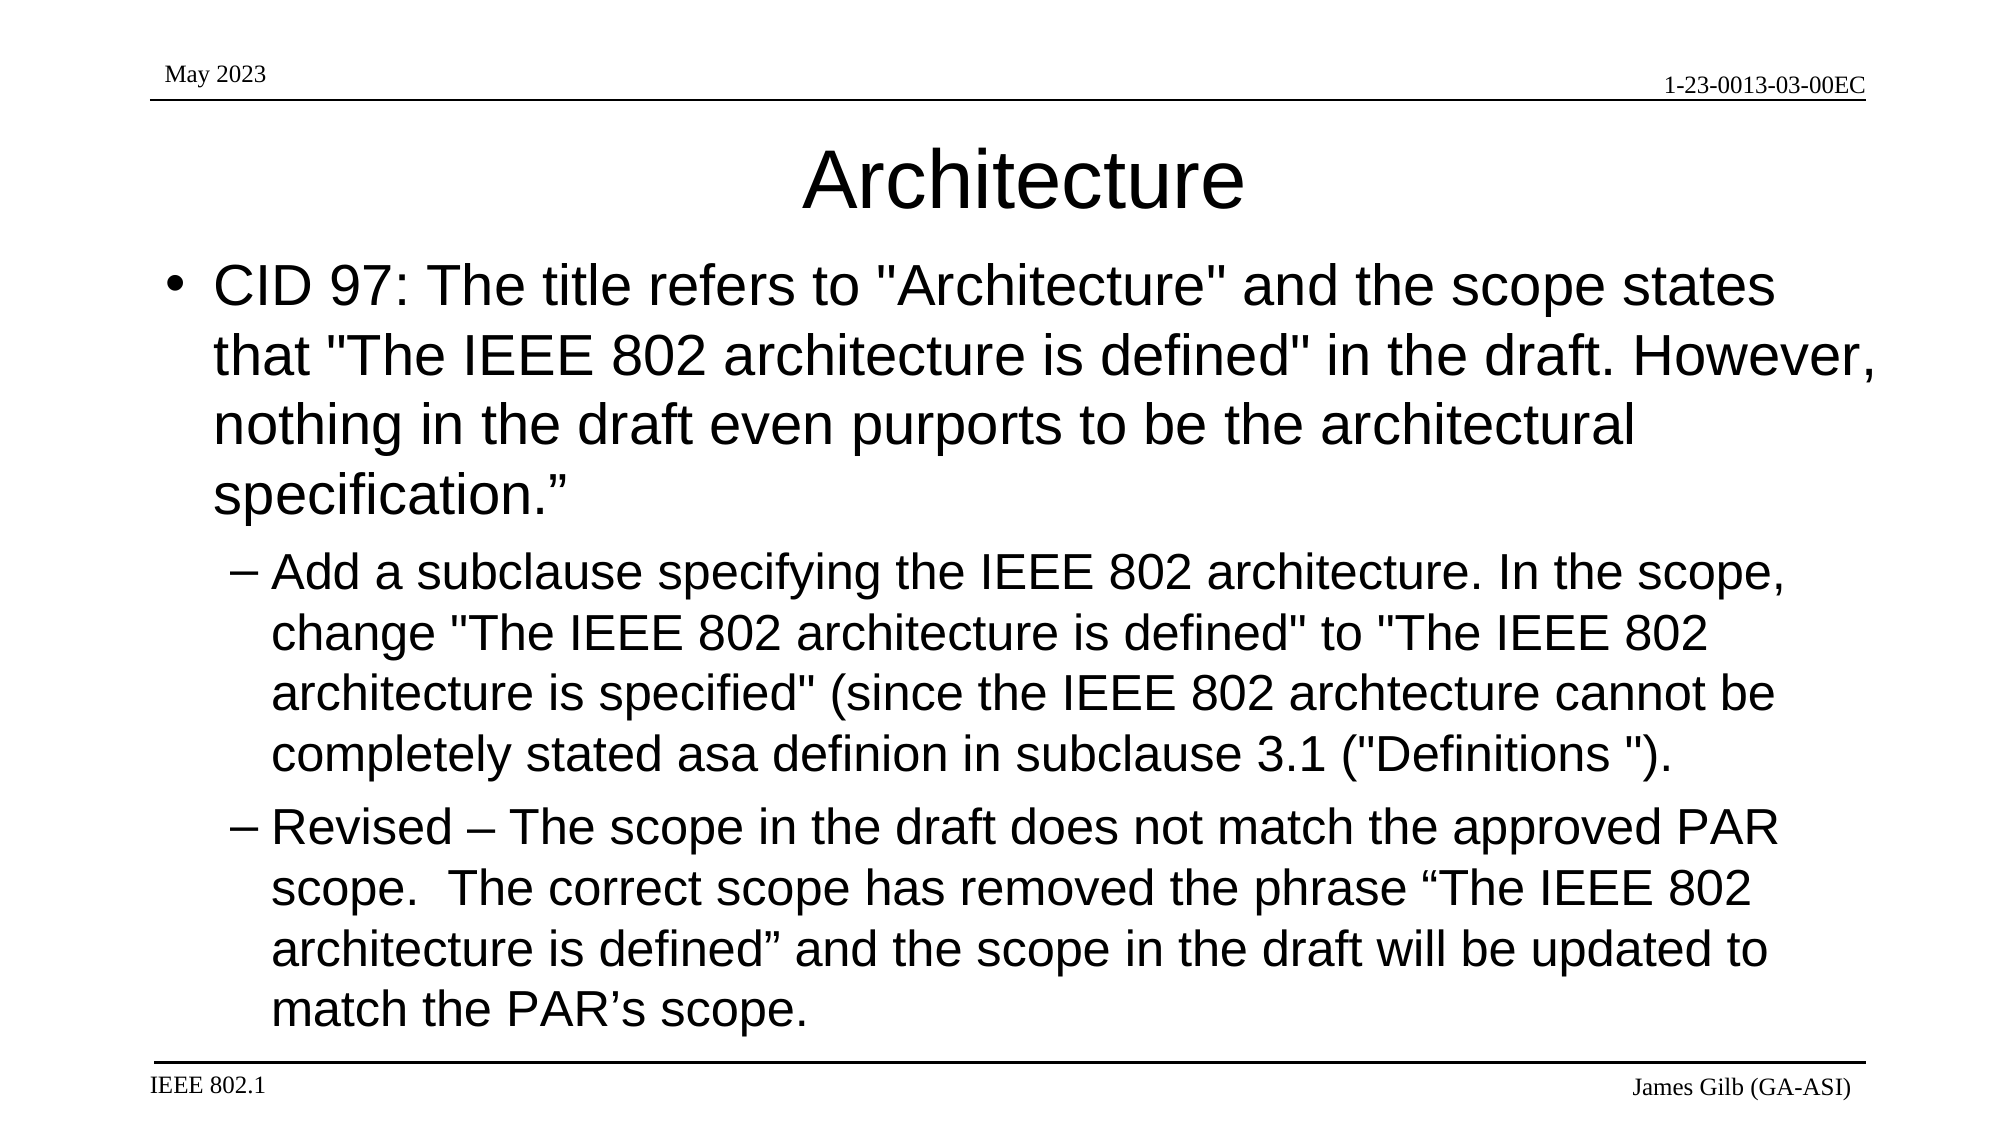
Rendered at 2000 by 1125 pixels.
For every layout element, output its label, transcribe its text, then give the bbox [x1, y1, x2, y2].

title Architecture [149, 112, 1900, 238]
list CID 97: The title refers to "Architecture" and the scope states that "The IEEE 802 architecture is defined" in the draft. However, nothing in the draft even purports to be the architectural specification.” Add a subclause specifying the IEEE 802 architecture. In the scope, change "The IEEE 802 architecture is defined" to "The IEEE 802 architecture is specified" (since the IEEE 802 archtecture cannot be completely stated asa definion in subclause 3.1 ("Definitions "). Revised – The scope in the draft does not match the approved PAR scope. The correct scope has removed the phrase “The IEEE 802 architecture is defined” and the scope in the draft will be updated to match the PAR’s scope. [149, 239, 1900, 1051]
